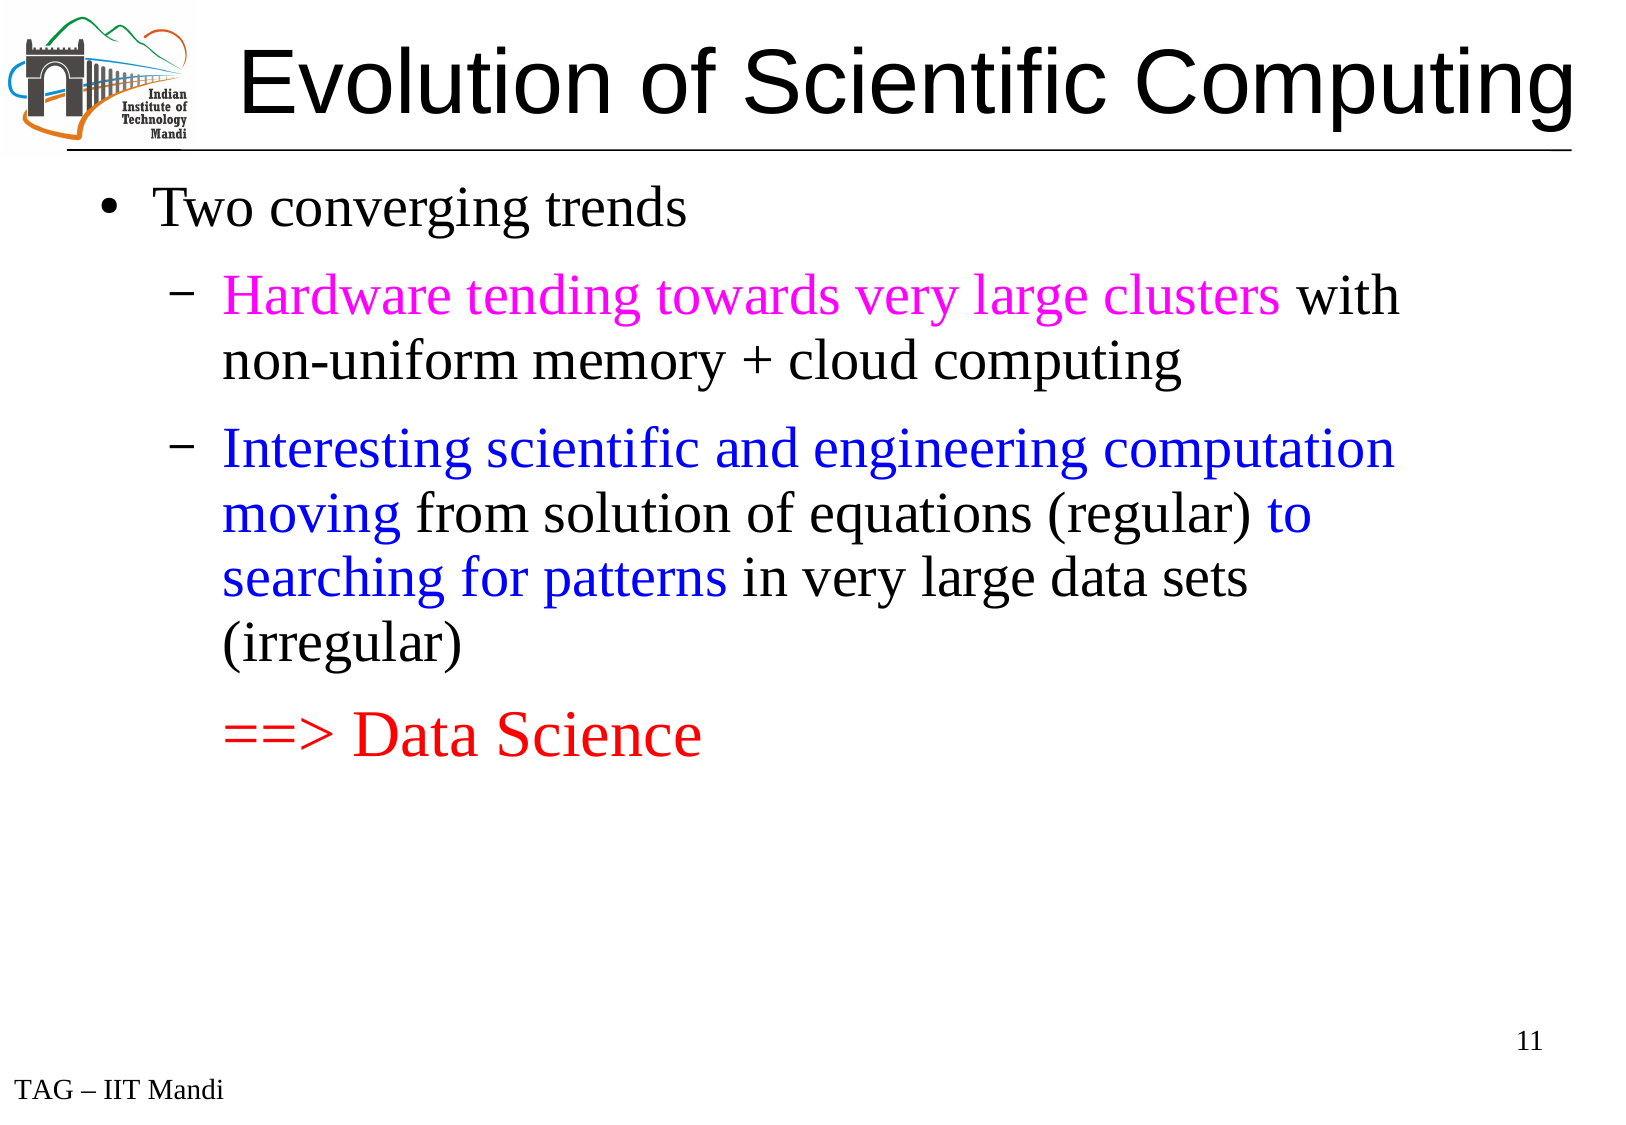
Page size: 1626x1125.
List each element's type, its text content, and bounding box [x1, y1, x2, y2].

picture [1, 0, 165, 156]
title Evolution of Scientific Computing [165, 0, 1580, 185]
list Two converging trends Hardware tending towards very large clusters with non-uniform memory + cloud computing Interesting scientific and engineering computation moving from solution of equations (regular) to searching for patterns in very large data sets (irregular) ==> Data Science [81, 174, 1465, 993]
